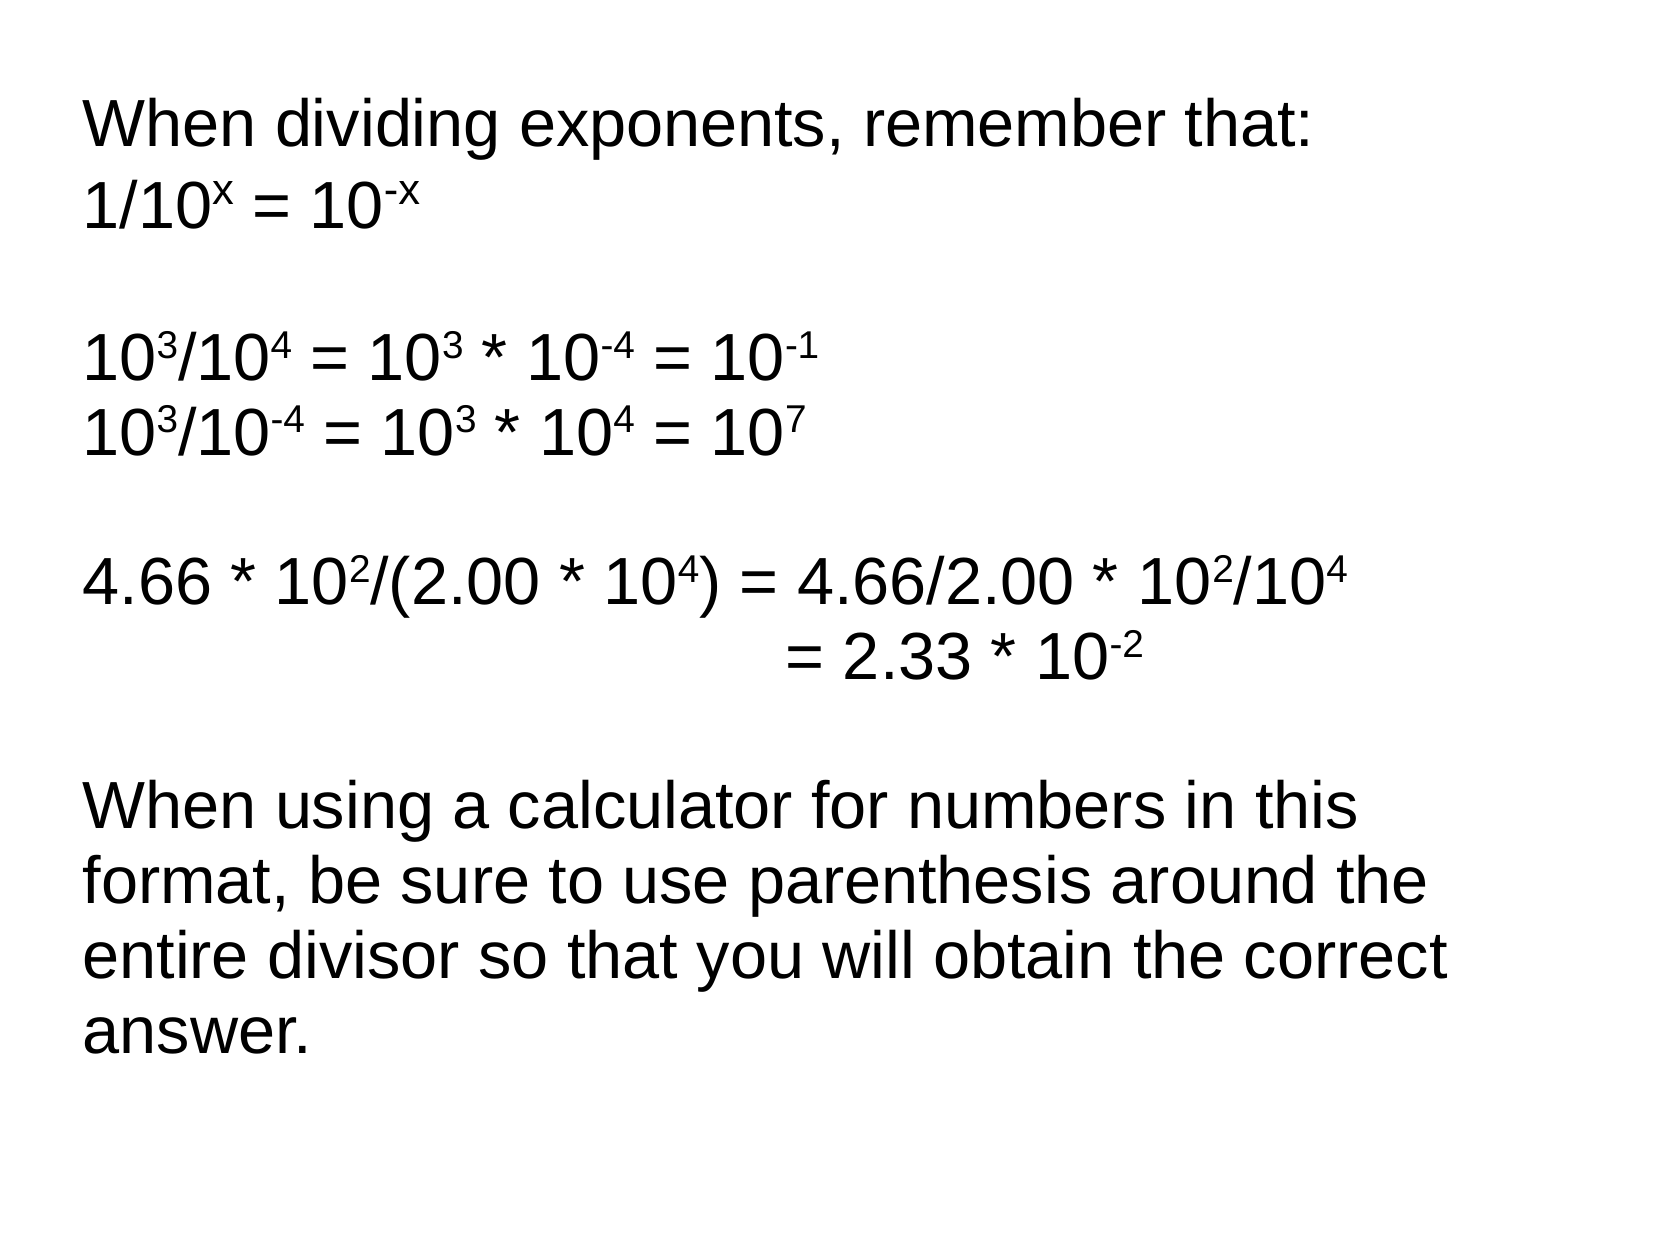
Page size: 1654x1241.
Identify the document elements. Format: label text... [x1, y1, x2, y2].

subtitle When dividing exponents, remember that: 1/10x = 10-x 103/104 = 103 * 10-4 = 10-1 103/10-4 = 103 * 104 = 107 4.66 * 102/(2.00 * 104) = 4.66/2.00 * 102/104 = 2.33 * 10-2 When using a calculator for numbers in this format, be sure to use parenthesis around the entire divisor so that you will obtain the correct answer. [82, 43, 1571, 1186]
